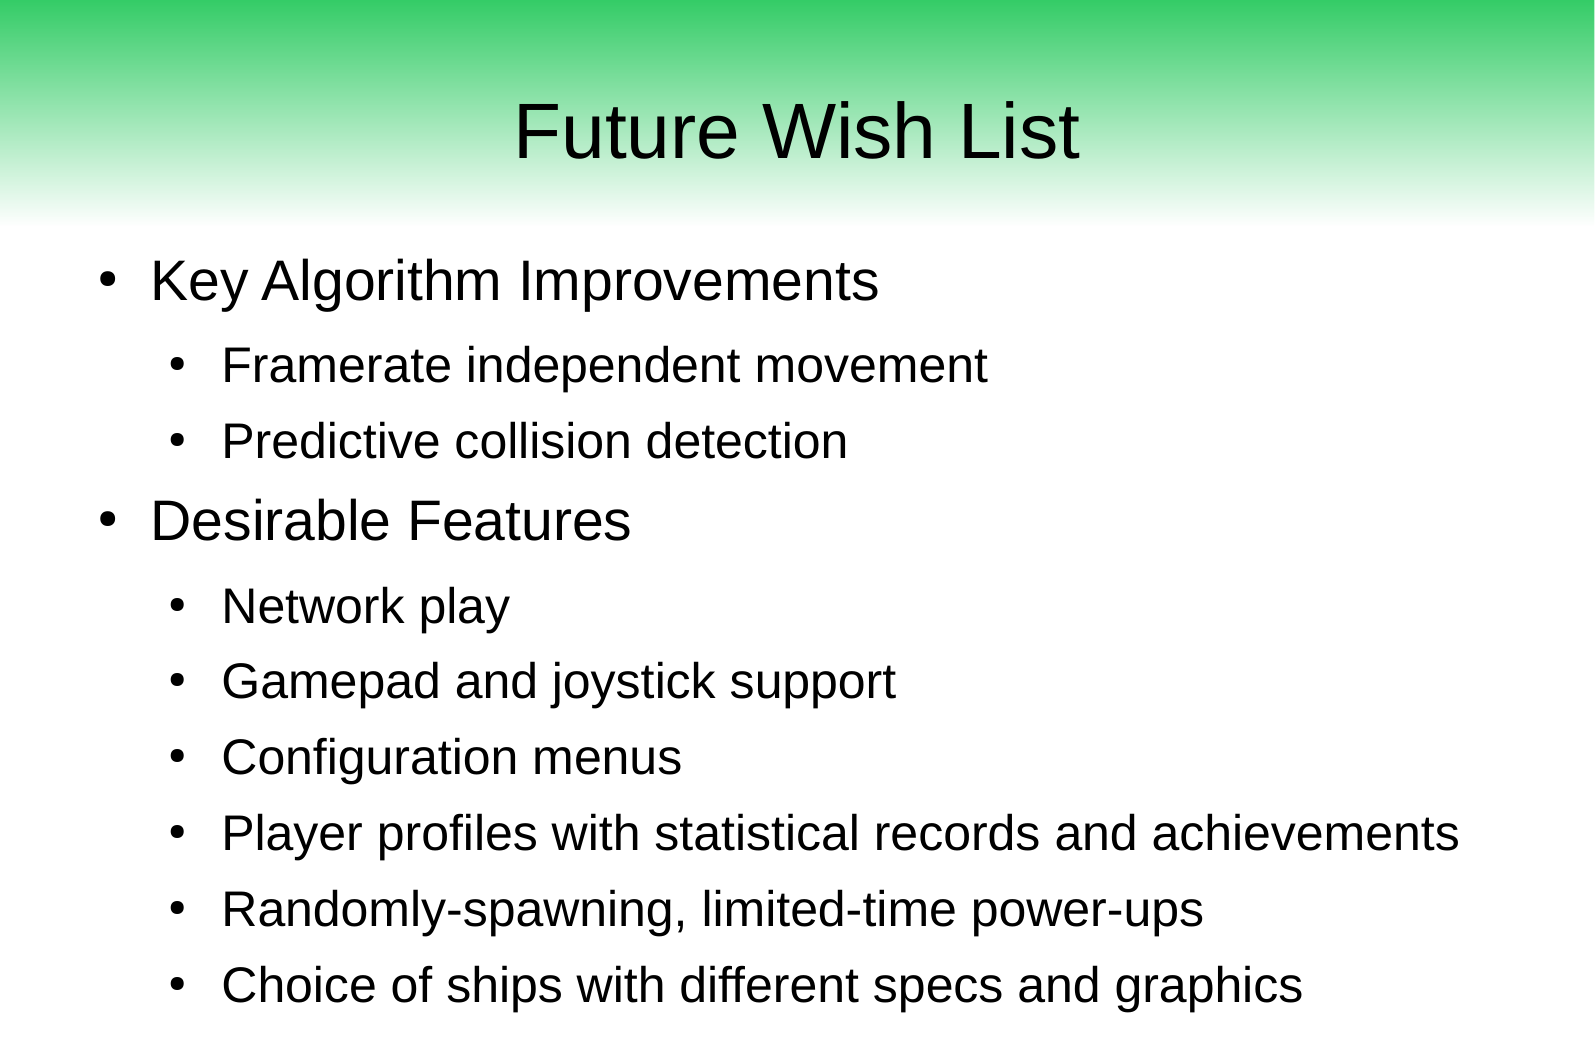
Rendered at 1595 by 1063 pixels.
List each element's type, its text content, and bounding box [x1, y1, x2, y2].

list Key Algorithm Improvements Framerate independent movement Predictive collision detection Desirable Features Network play Gamepad and joystick support Configuration menus Player profiles with statistical records and achievements Randomly-spawning, limited-time power-ups Choice of ships with different specs and graphics [79, 248, 1515, 1013]
title Future Wish List [79, 42, 1515, 220]
text_box [0, 0, 1595, 226]
